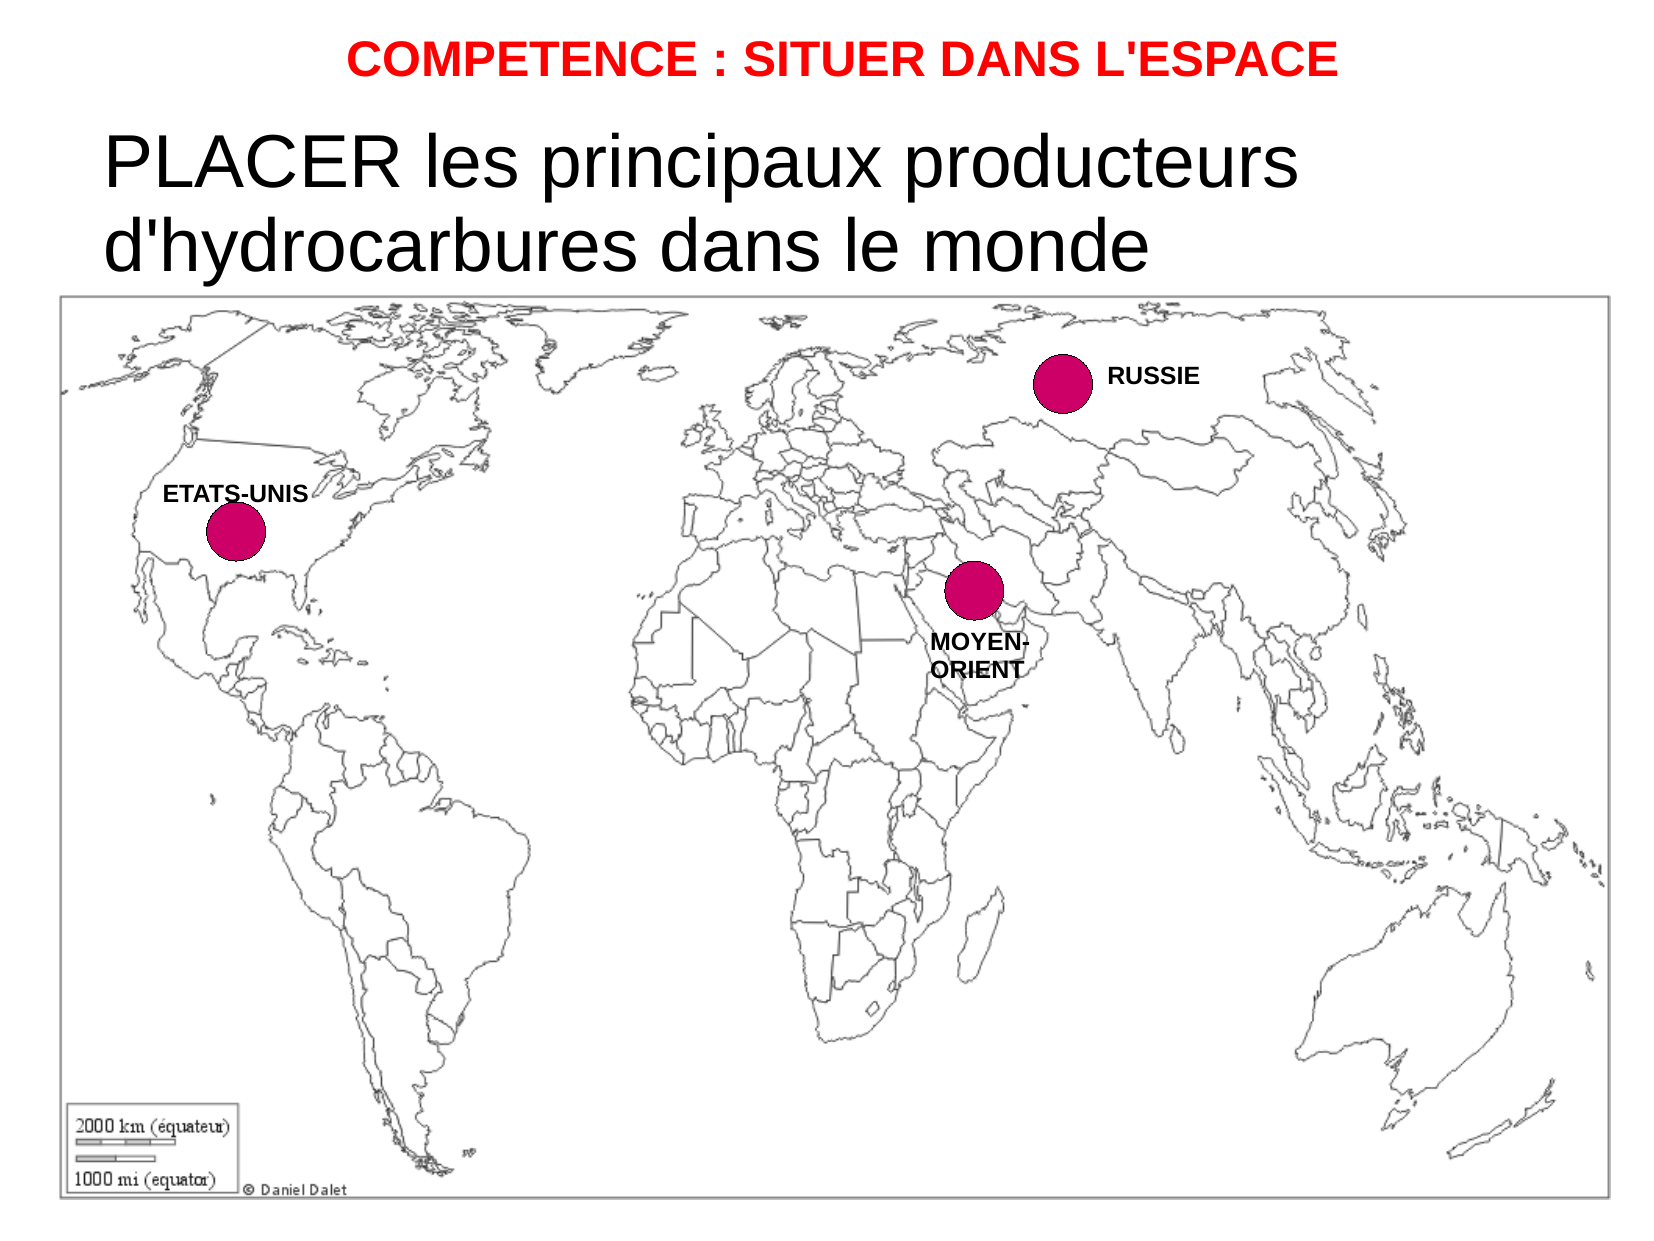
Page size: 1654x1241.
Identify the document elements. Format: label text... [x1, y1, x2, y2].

title COMPETENCE : SITUER DANS L'ESPACE [0, 29, 1654, 89]
text_box RUSSIE [1092, 354, 1270, 398]
text_box PLACER les principaux producteurs d'hydrocarbures dans le monde [88, 112, 1625, 296]
text_box [944, 561, 1004, 620]
text_box [206, 517, 266, 562]
picture [59, 295, 1611, 1200]
text_box [1033, 354, 1092, 414]
text_box ETATS-UNIS [147, 472, 325, 517]
text_box MOYEN-ORIENT [915, 620, 1093, 693]
